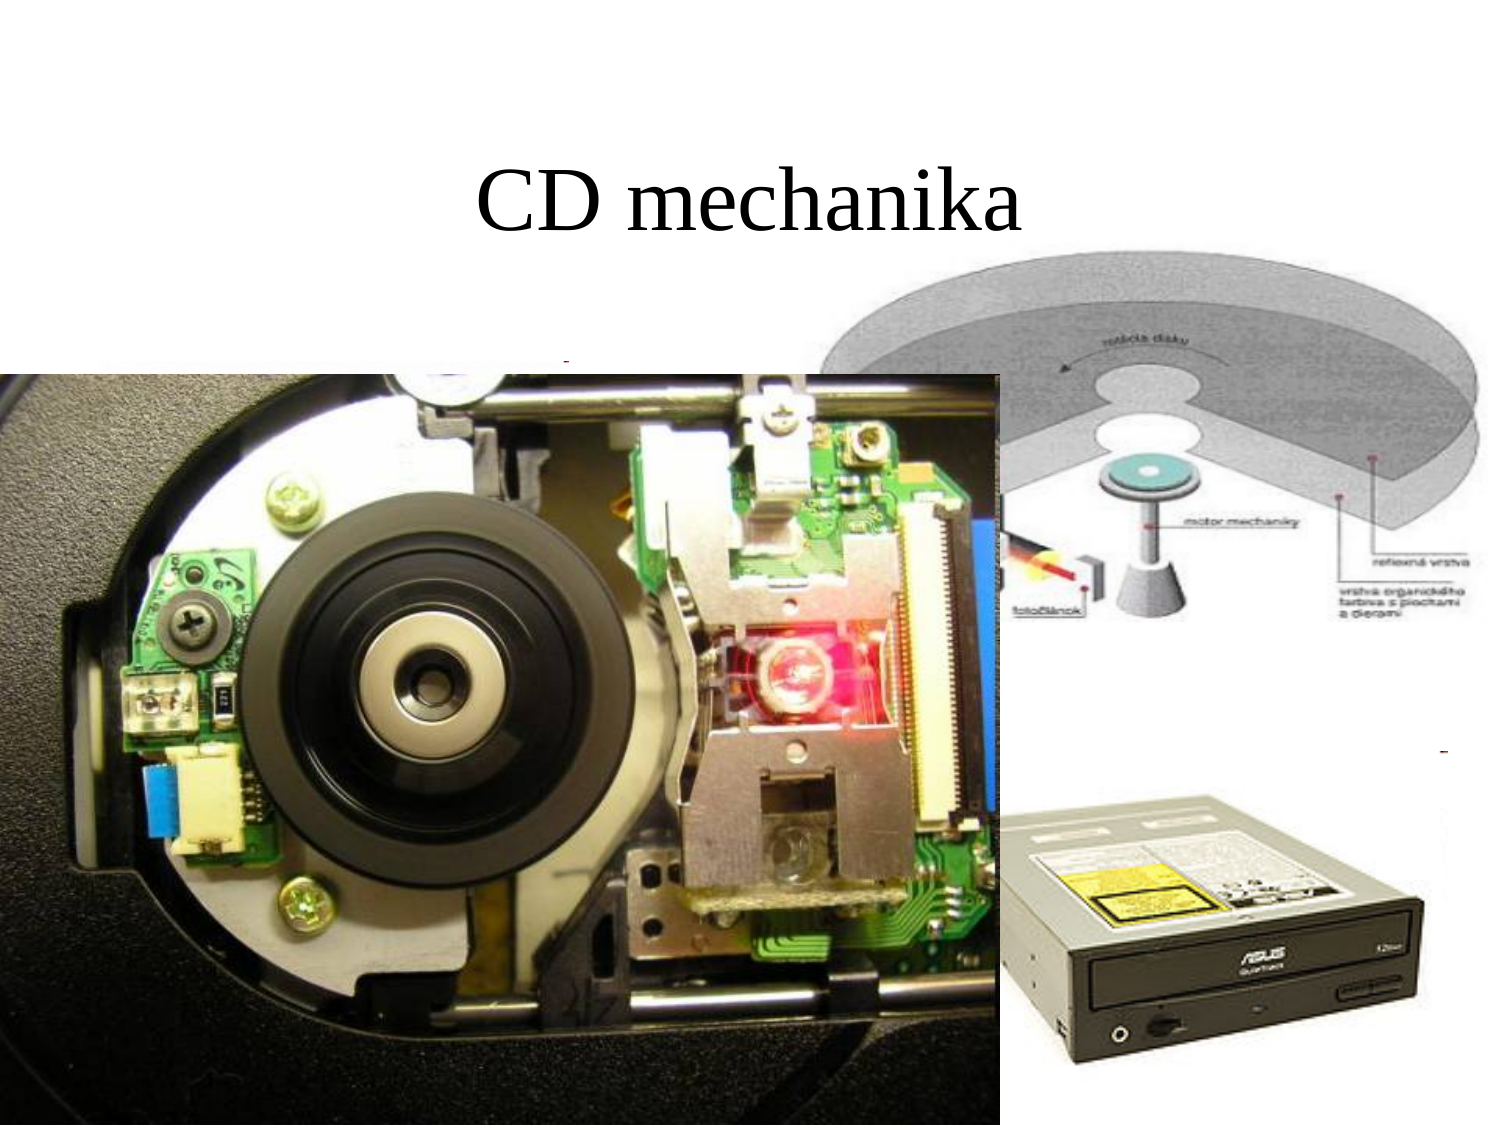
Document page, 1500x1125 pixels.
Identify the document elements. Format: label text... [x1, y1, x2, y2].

picture [0, 231, 1500, 1125]
title CD mechanika [112, 99, 1388, 288]
